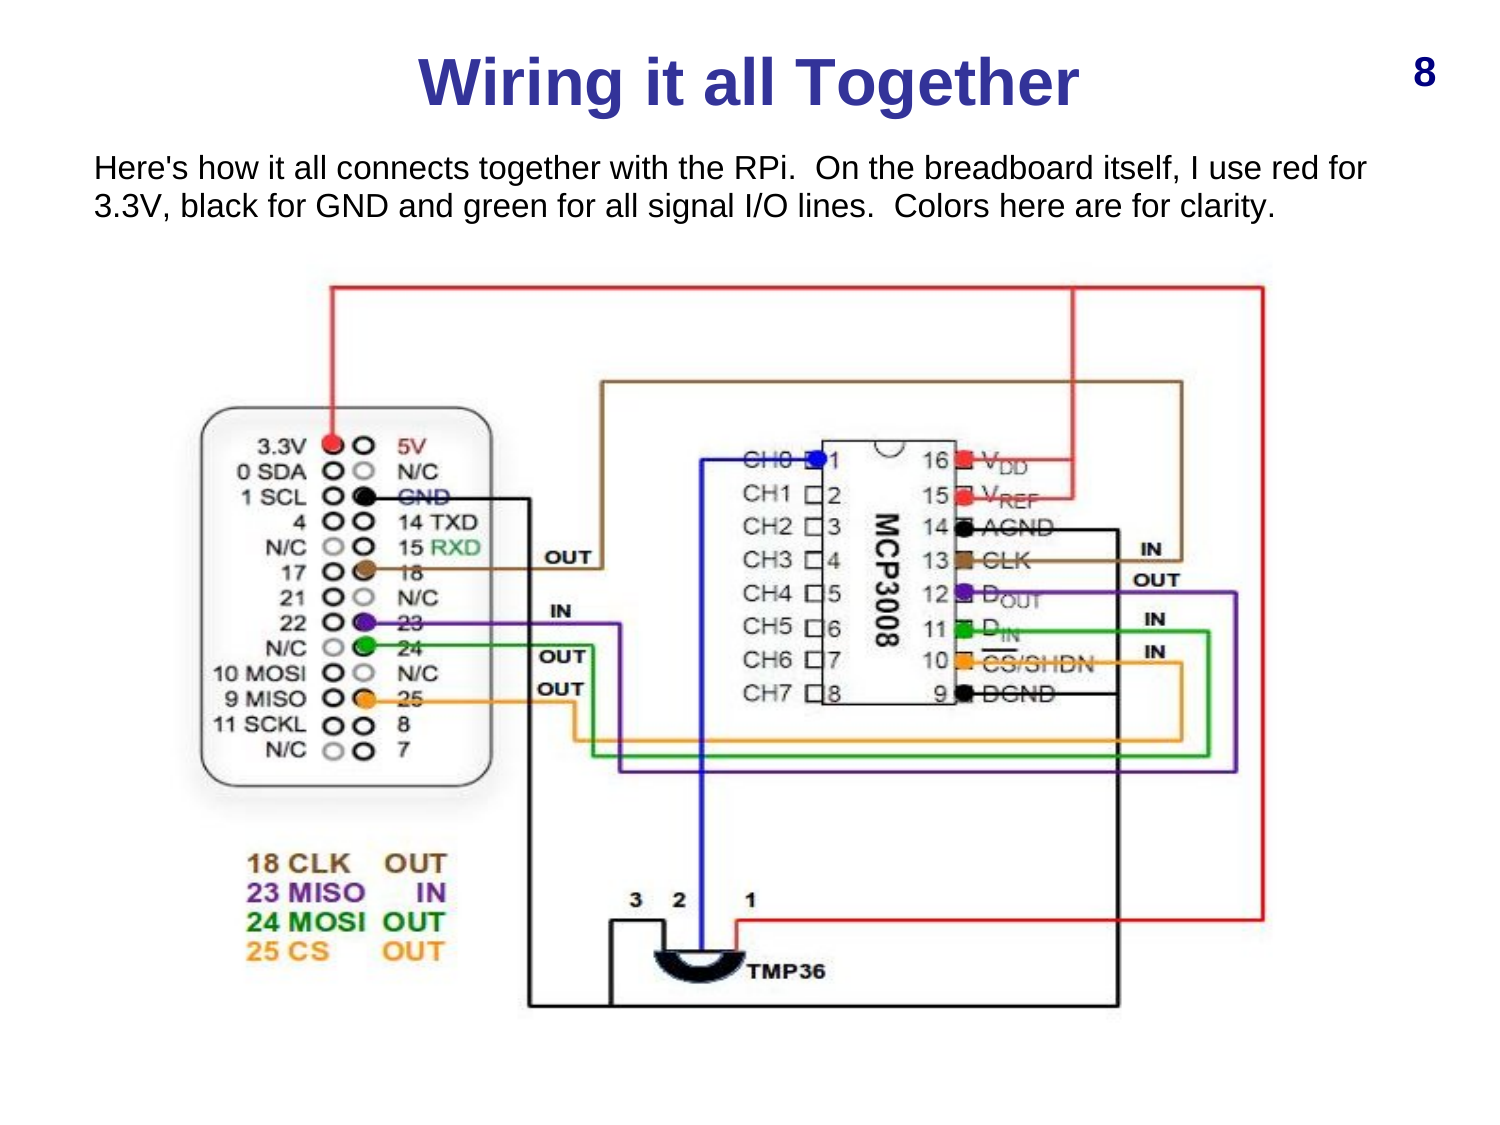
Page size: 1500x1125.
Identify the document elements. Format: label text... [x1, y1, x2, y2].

list Here's how it all connects together with the RPi. On the breadboard itself, I use red for 3.3V, black for GND and green for all signal I/O lines. Colors here are for clarity. [37, 149, 1388, 225]
picture [156, 229, 1318, 1062]
title Wiring it all Together [75, 45, 1426, 120]
text_box 8 [1387, 37, 1463, 103]
